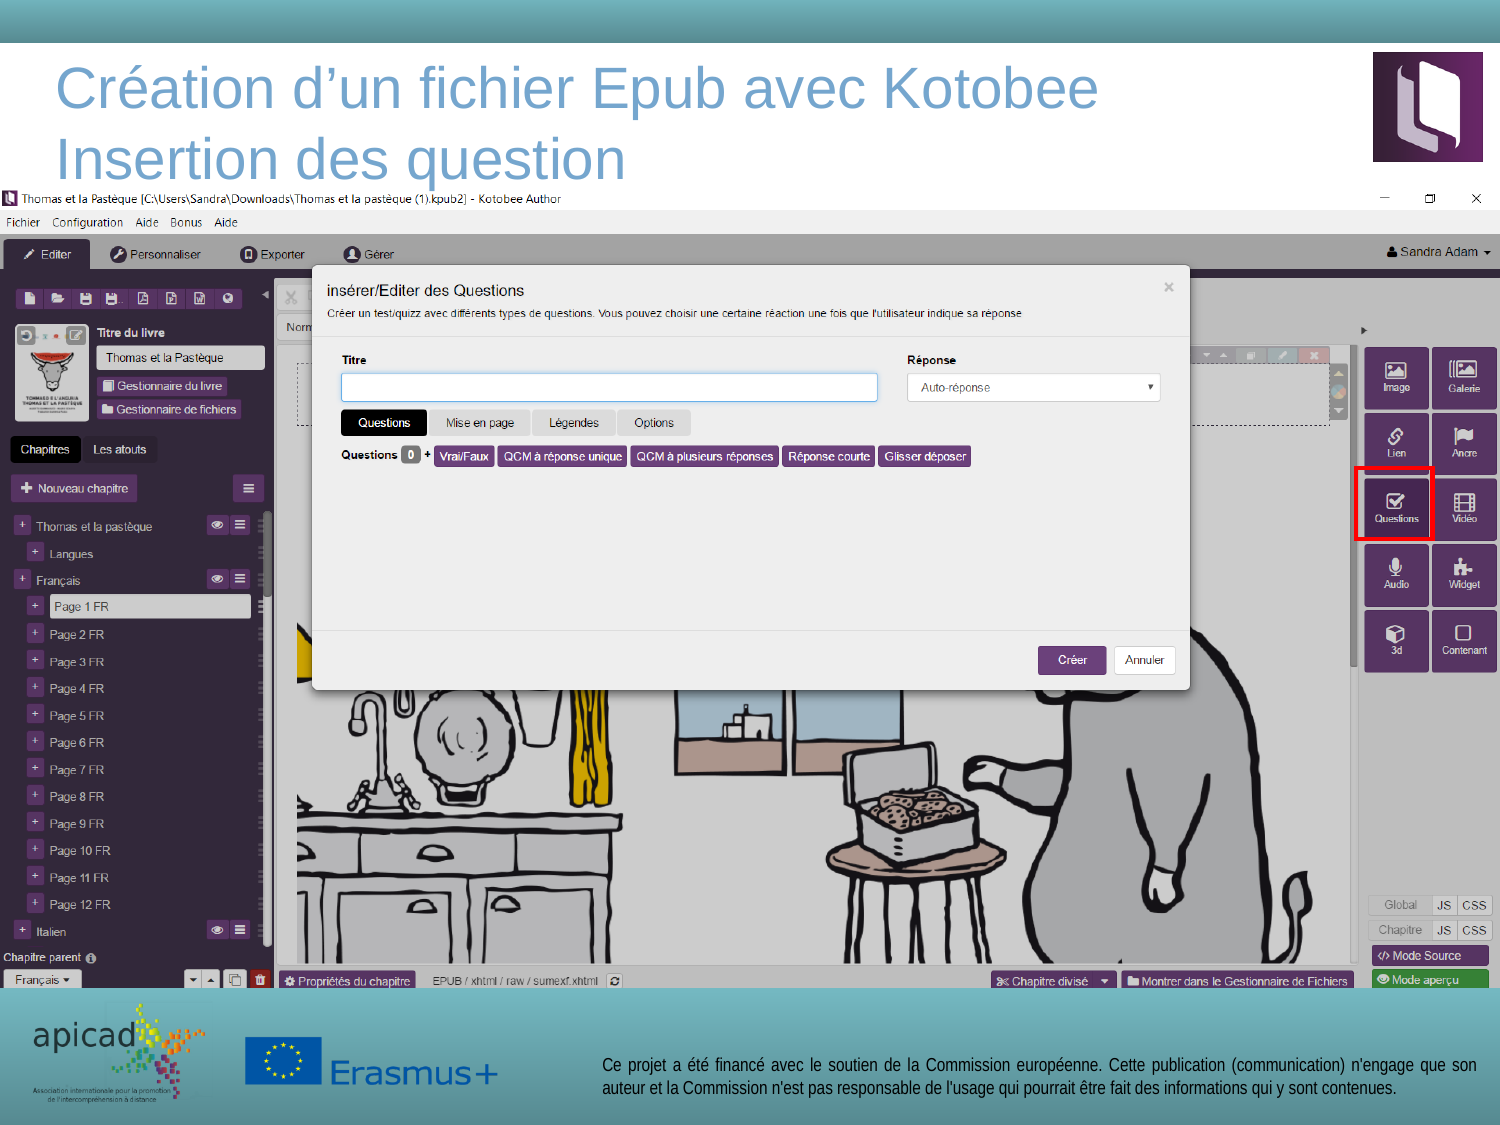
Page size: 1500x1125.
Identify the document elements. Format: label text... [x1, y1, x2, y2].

text_box Création d’un fichier Epub avec Kotobee [41, 42, 1353, 113]
text_box [0, 988, 1500, 1125]
text_box [0, 0, 1500, 43]
text_box Insertion des question [41, 113, 1353, 200]
picture [230, 1023, 512, 1098]
picture [0, 187, 1500, 988]
picture [1373, 52, 1483, 162]
text_box Ce projet a été financé avec le soutien de la Commission européenne. Cette publication (communication) n'engage que son auteur et la Commission n'est pas responsable de l'usage qui pourrait être fait des informations qui y sont contenues. [596, 1046, 1483, 1105]
picture [29, 999, 213, 1108]
